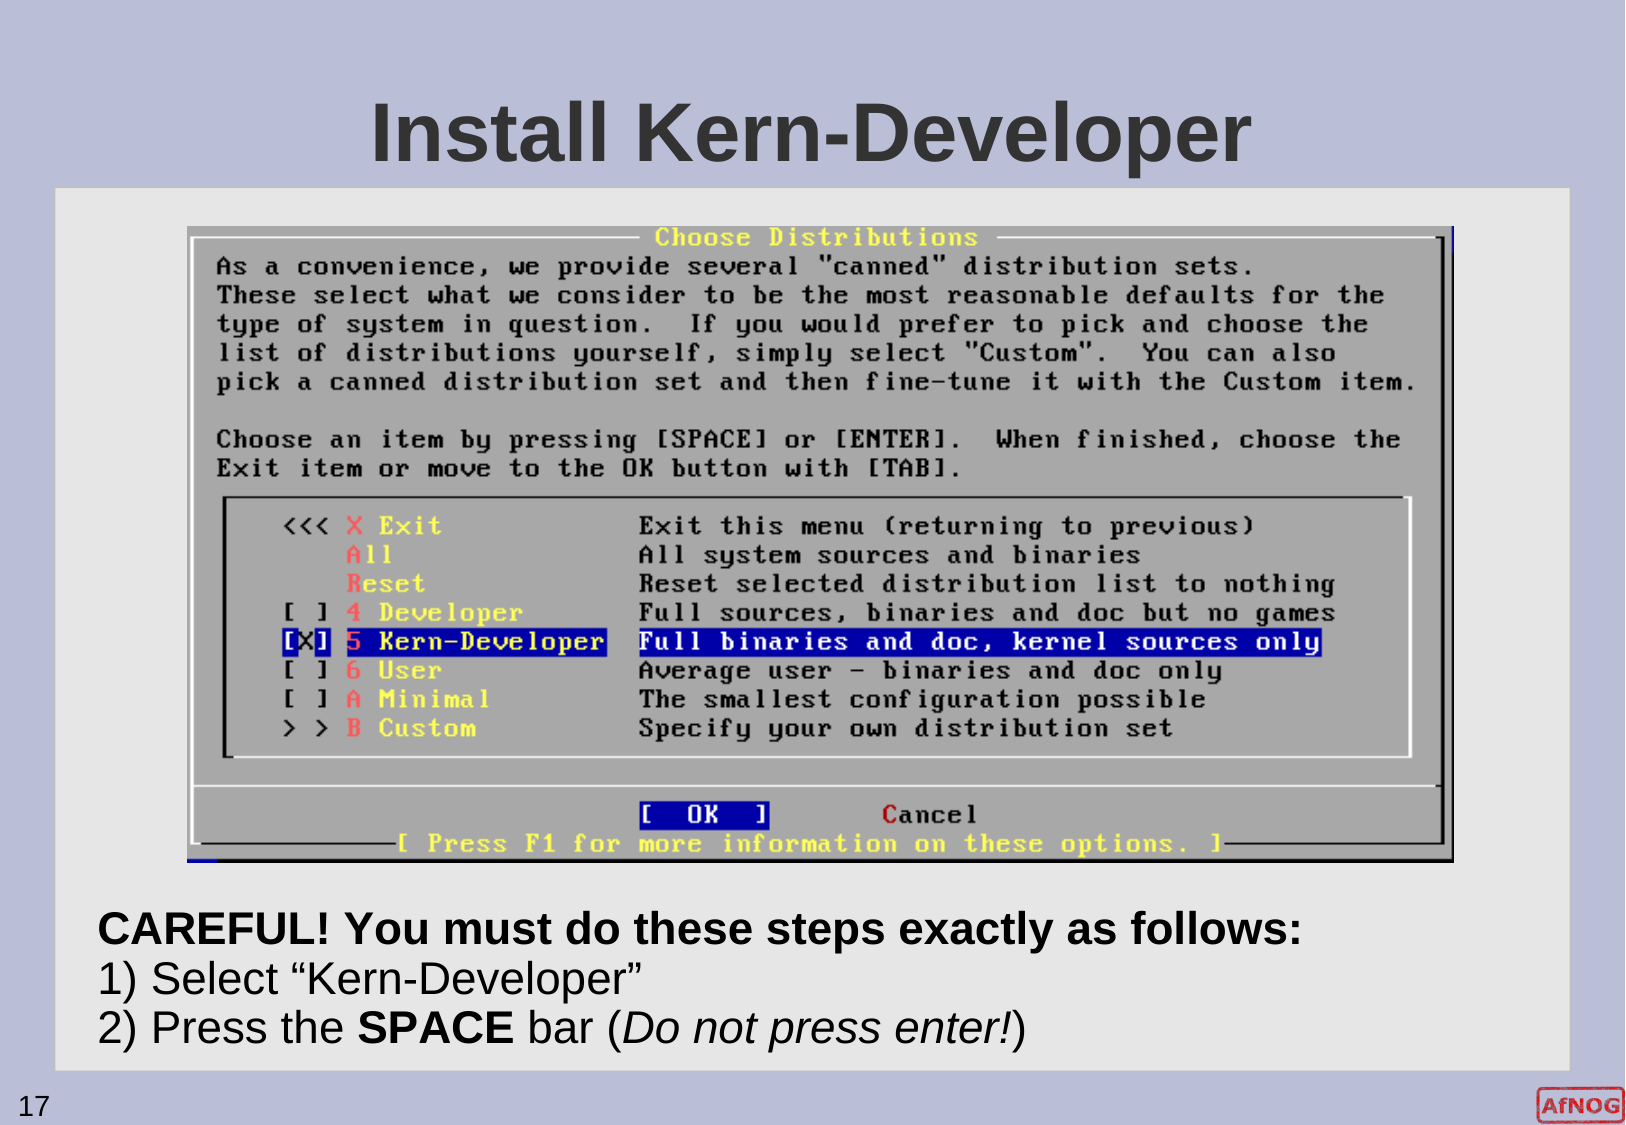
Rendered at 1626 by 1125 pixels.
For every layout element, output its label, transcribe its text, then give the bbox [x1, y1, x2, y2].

text_box Install Kern-Developer [54, 44, 1571, 215]
picture [1535, 1085, 1626, 1125]
picture [187, 226, 1454, 863]
text_box CAREFUL! You must do these steps exactly as follows: Select “Kern-Developer” Press the SPACE bar (Do not press enter!) [82, 891, 1530, 1097]
